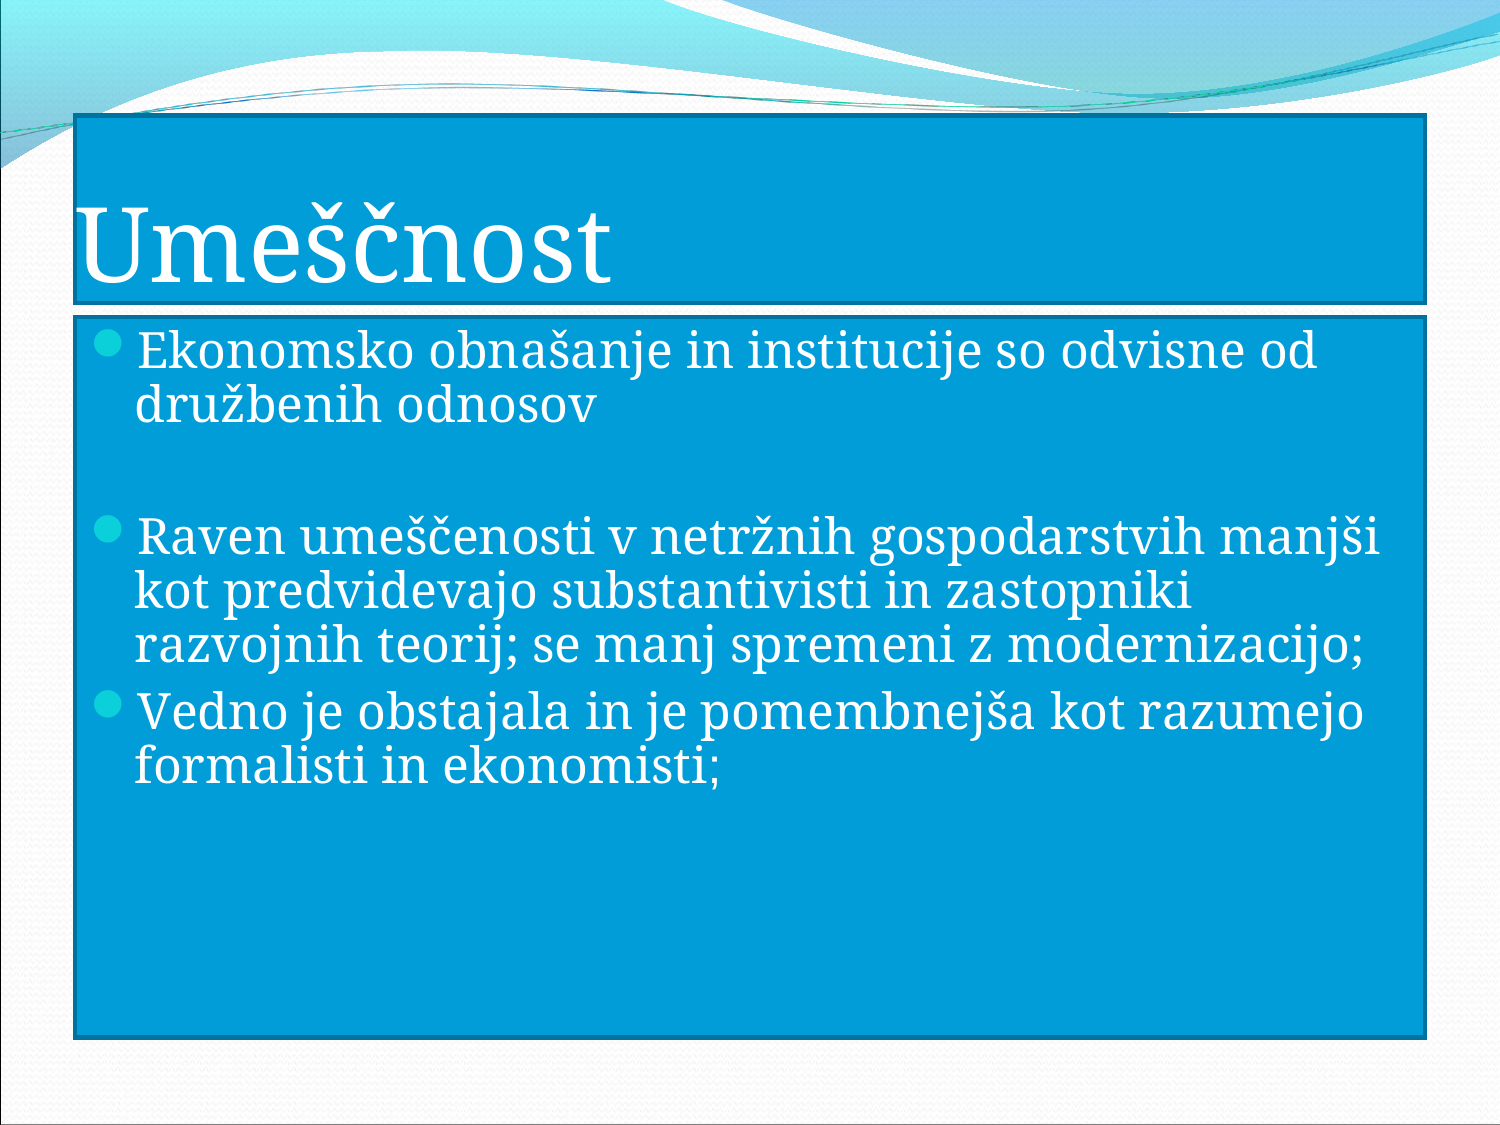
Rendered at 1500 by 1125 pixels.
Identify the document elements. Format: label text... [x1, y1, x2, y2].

list Ekonomsko obnašanje in institucije so odvisne od družbenih odnosov Raven umeščenosti v netržnih gospodarstvih manjši kot predvidevajo substantivisti in zastopniki razvojnih teorij; se manj spremeni z modernizacijo; Vedno je obstajala in je pomembnejša kot razumejo formalisti in ekonomisti; [75, 317, 1426, 1038]
title Umeščnost [75, 115, 1426, 304]
picture [0, 0, 1500, 1125]
